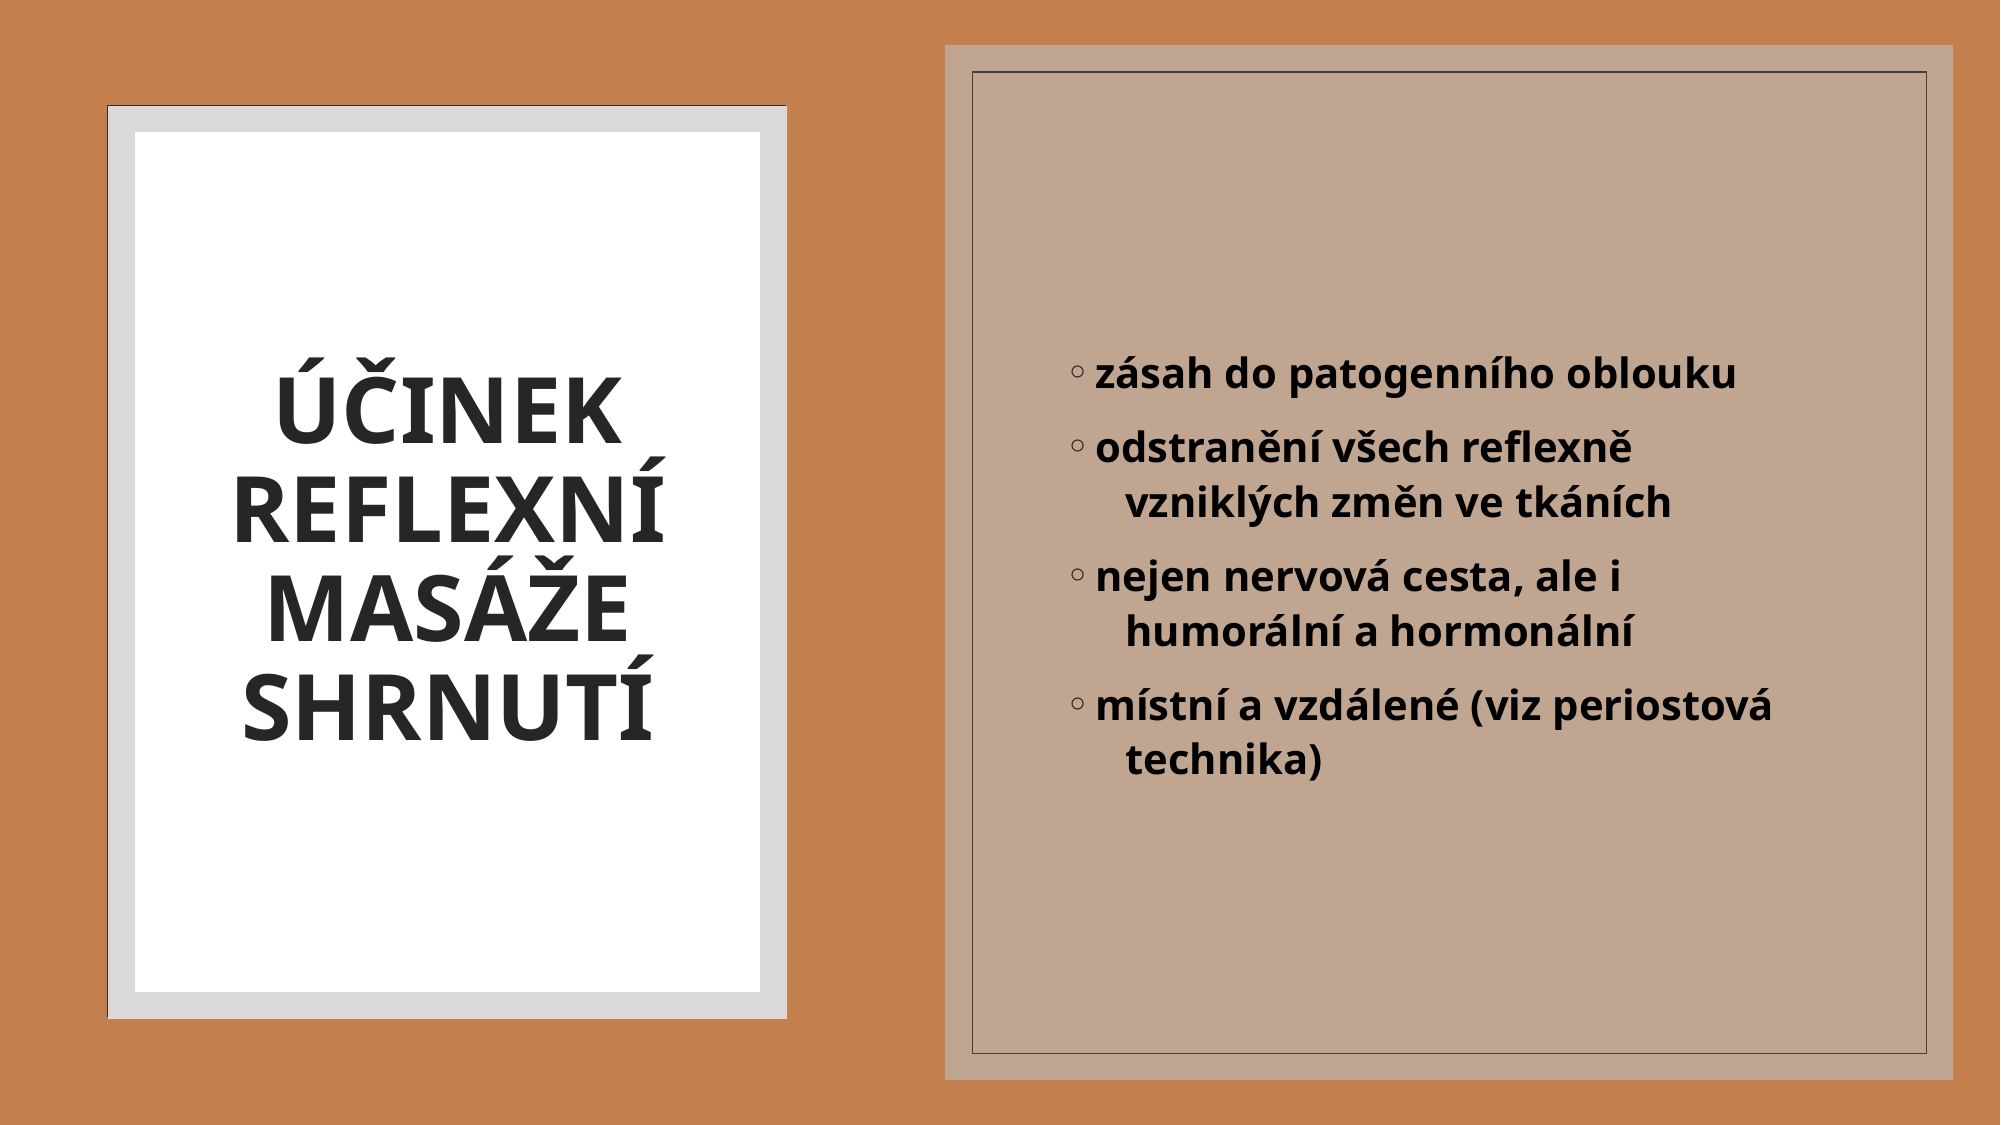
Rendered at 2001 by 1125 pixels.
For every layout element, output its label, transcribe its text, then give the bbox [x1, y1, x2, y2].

list zásah do patogenního oblouku odstranění všech reflexně vzniklých změn ve tkáních nejen nervová cesta, ale i humorální a hormonální místní a vzdálené (viz periostová technika) [1050, 153, 1850, 972]
title ÚČINEK REFLEXNÍ MASÁŽE SHRNUTÍ [161, 194, 735, 931]
text_box [0, 0, 2000, 1125]
